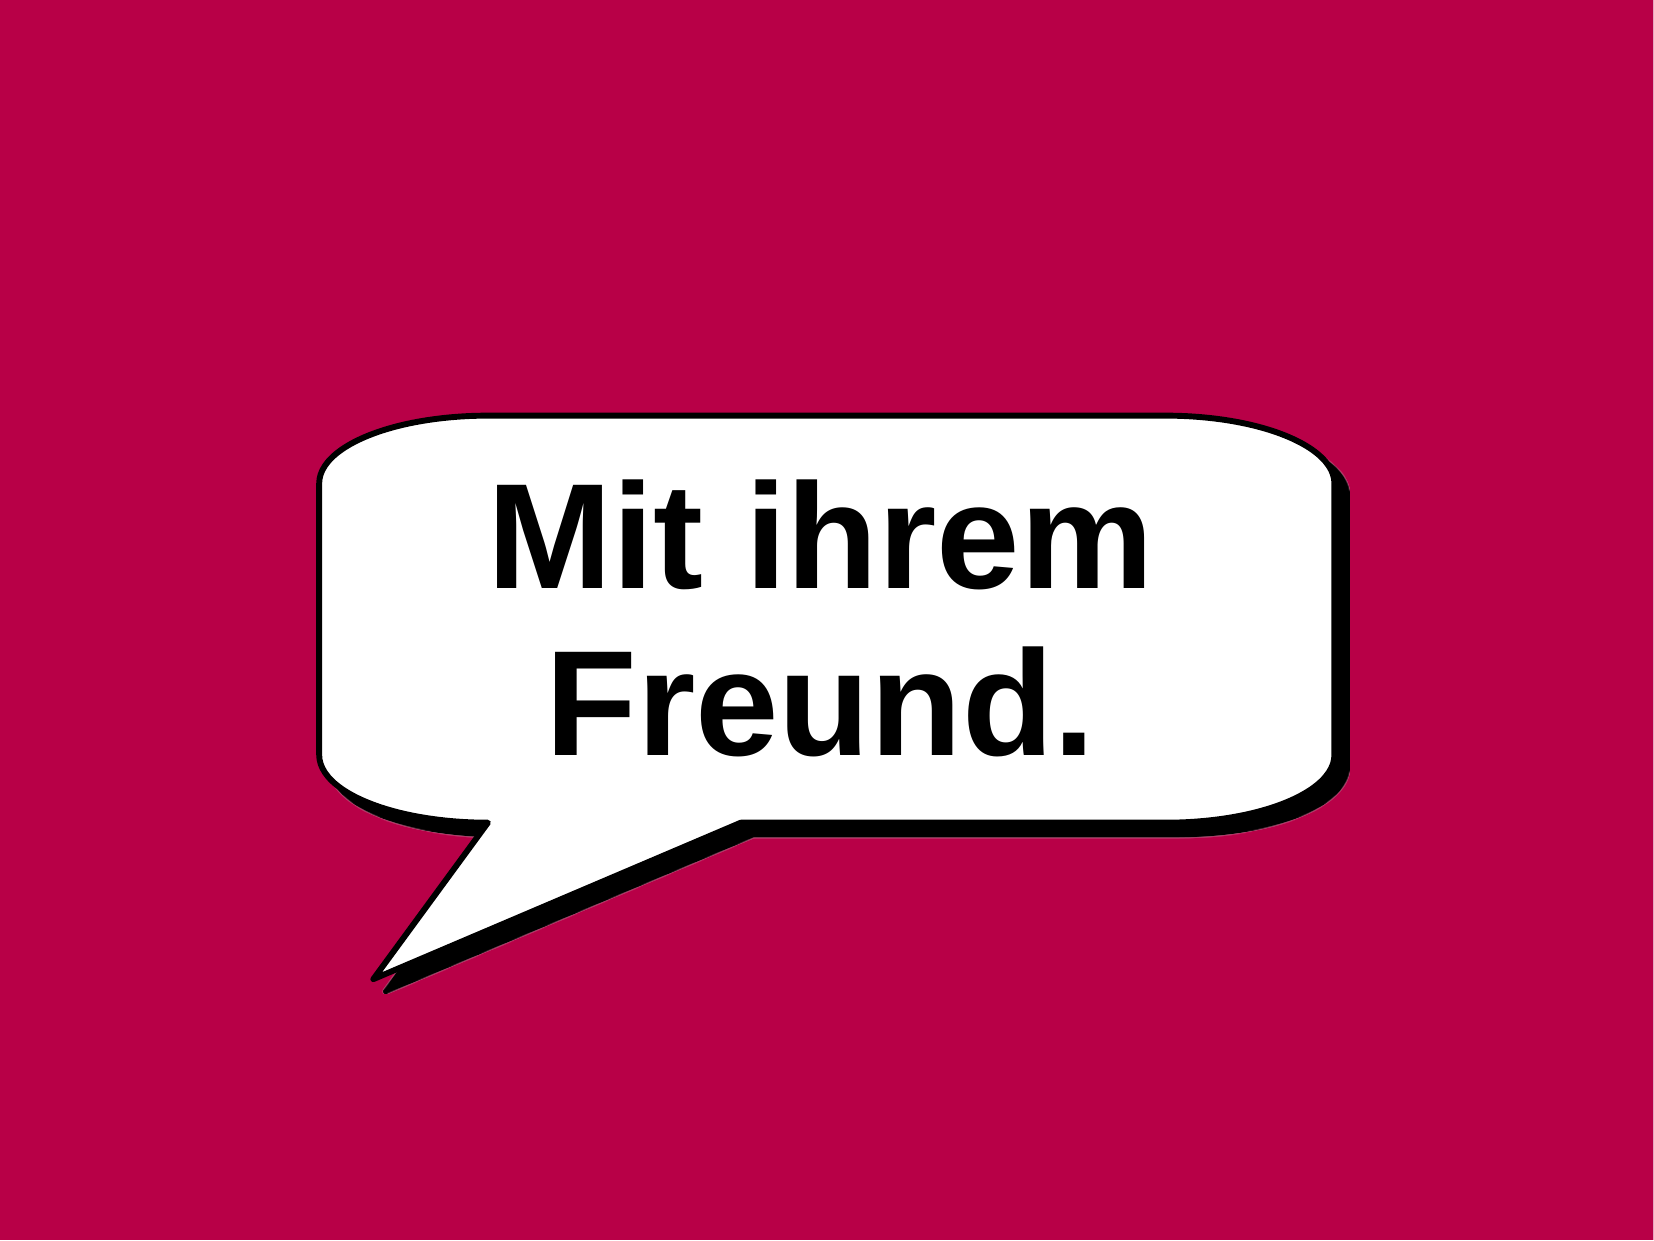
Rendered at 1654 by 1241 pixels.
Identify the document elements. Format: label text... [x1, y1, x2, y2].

text_box [348, 415, 1305, 445]
text_box [373, 810, 1265, 980]
text_box [1315, 451, 1335, 787]
text_box Mit ihrem Freund. [327, 445, 1315, 810]
text_box [319, 463, 327, 776]
